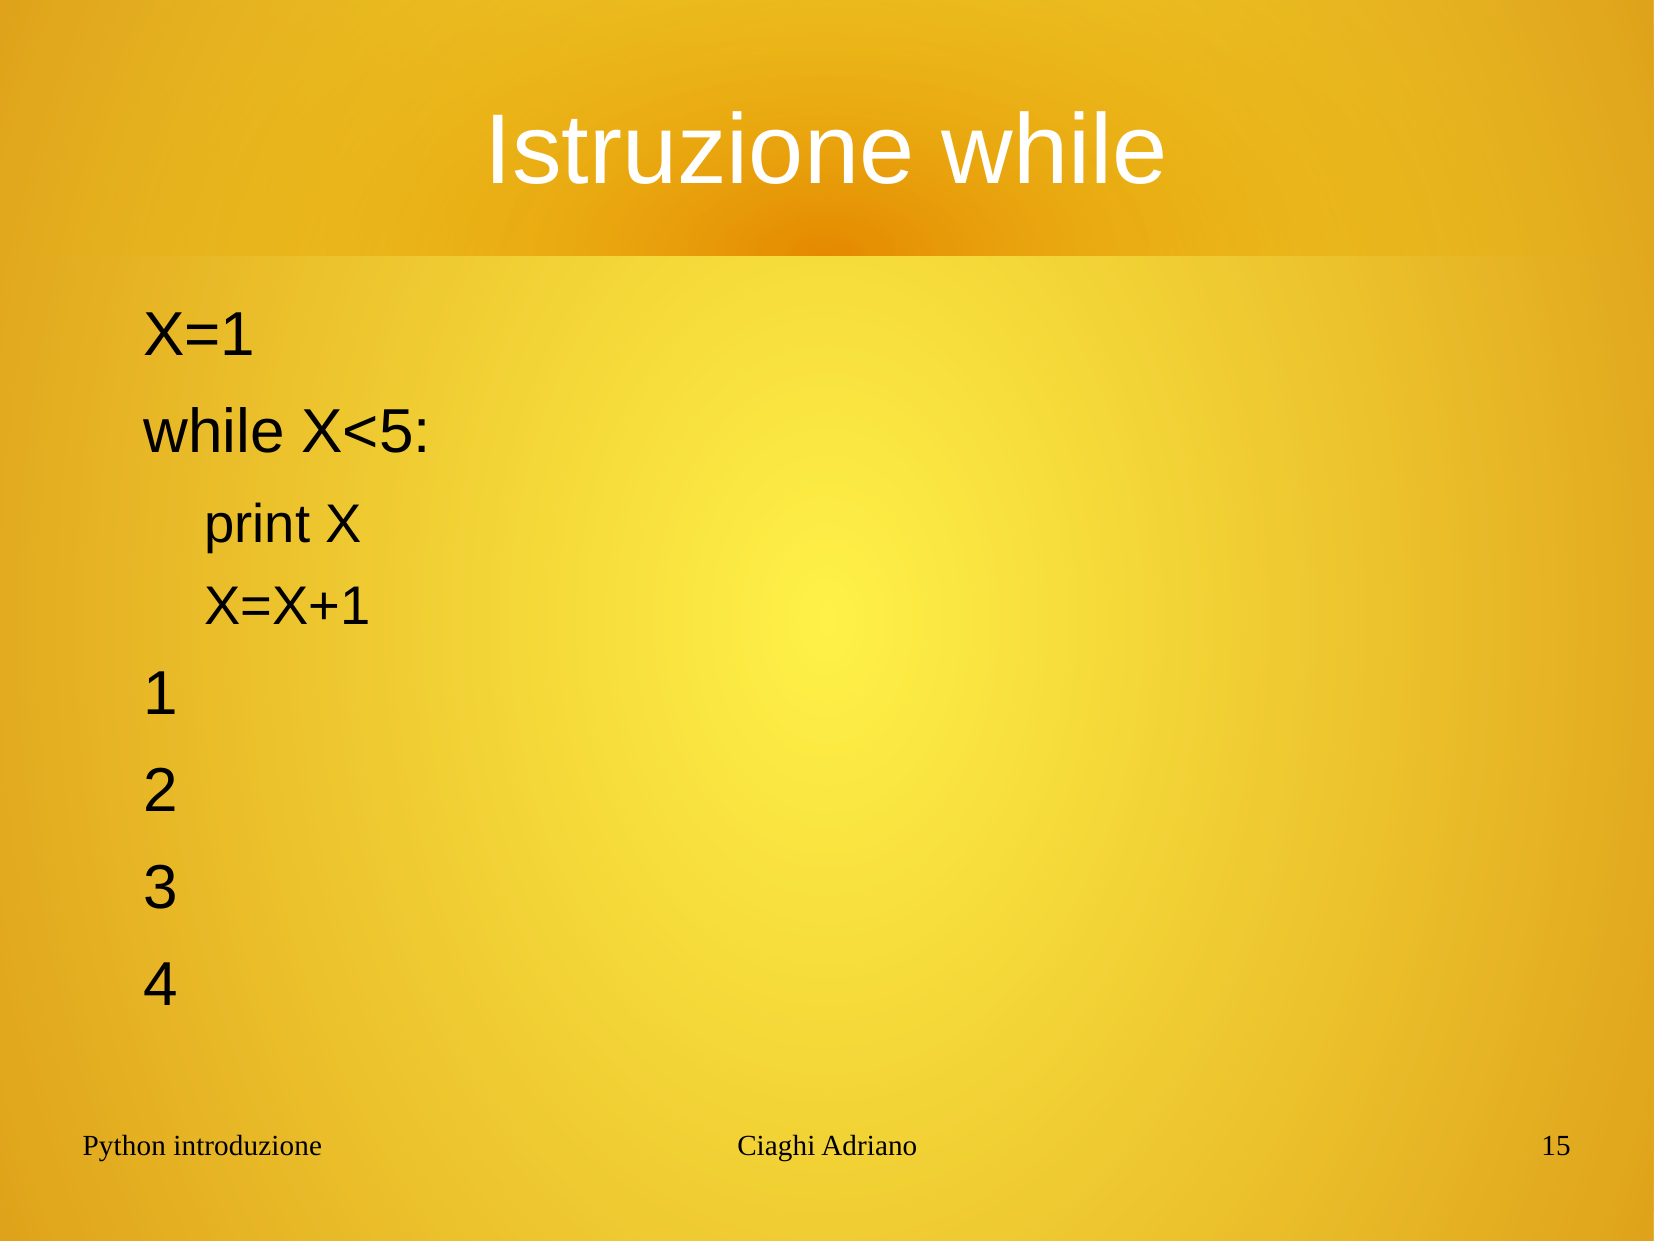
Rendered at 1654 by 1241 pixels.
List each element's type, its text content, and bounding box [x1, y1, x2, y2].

list X=1 while X<5: print X X=X+1 1 2 3 4 [82, 299, 1571, 1019]
title Istruzione while [82, 47, 1571, 252]
